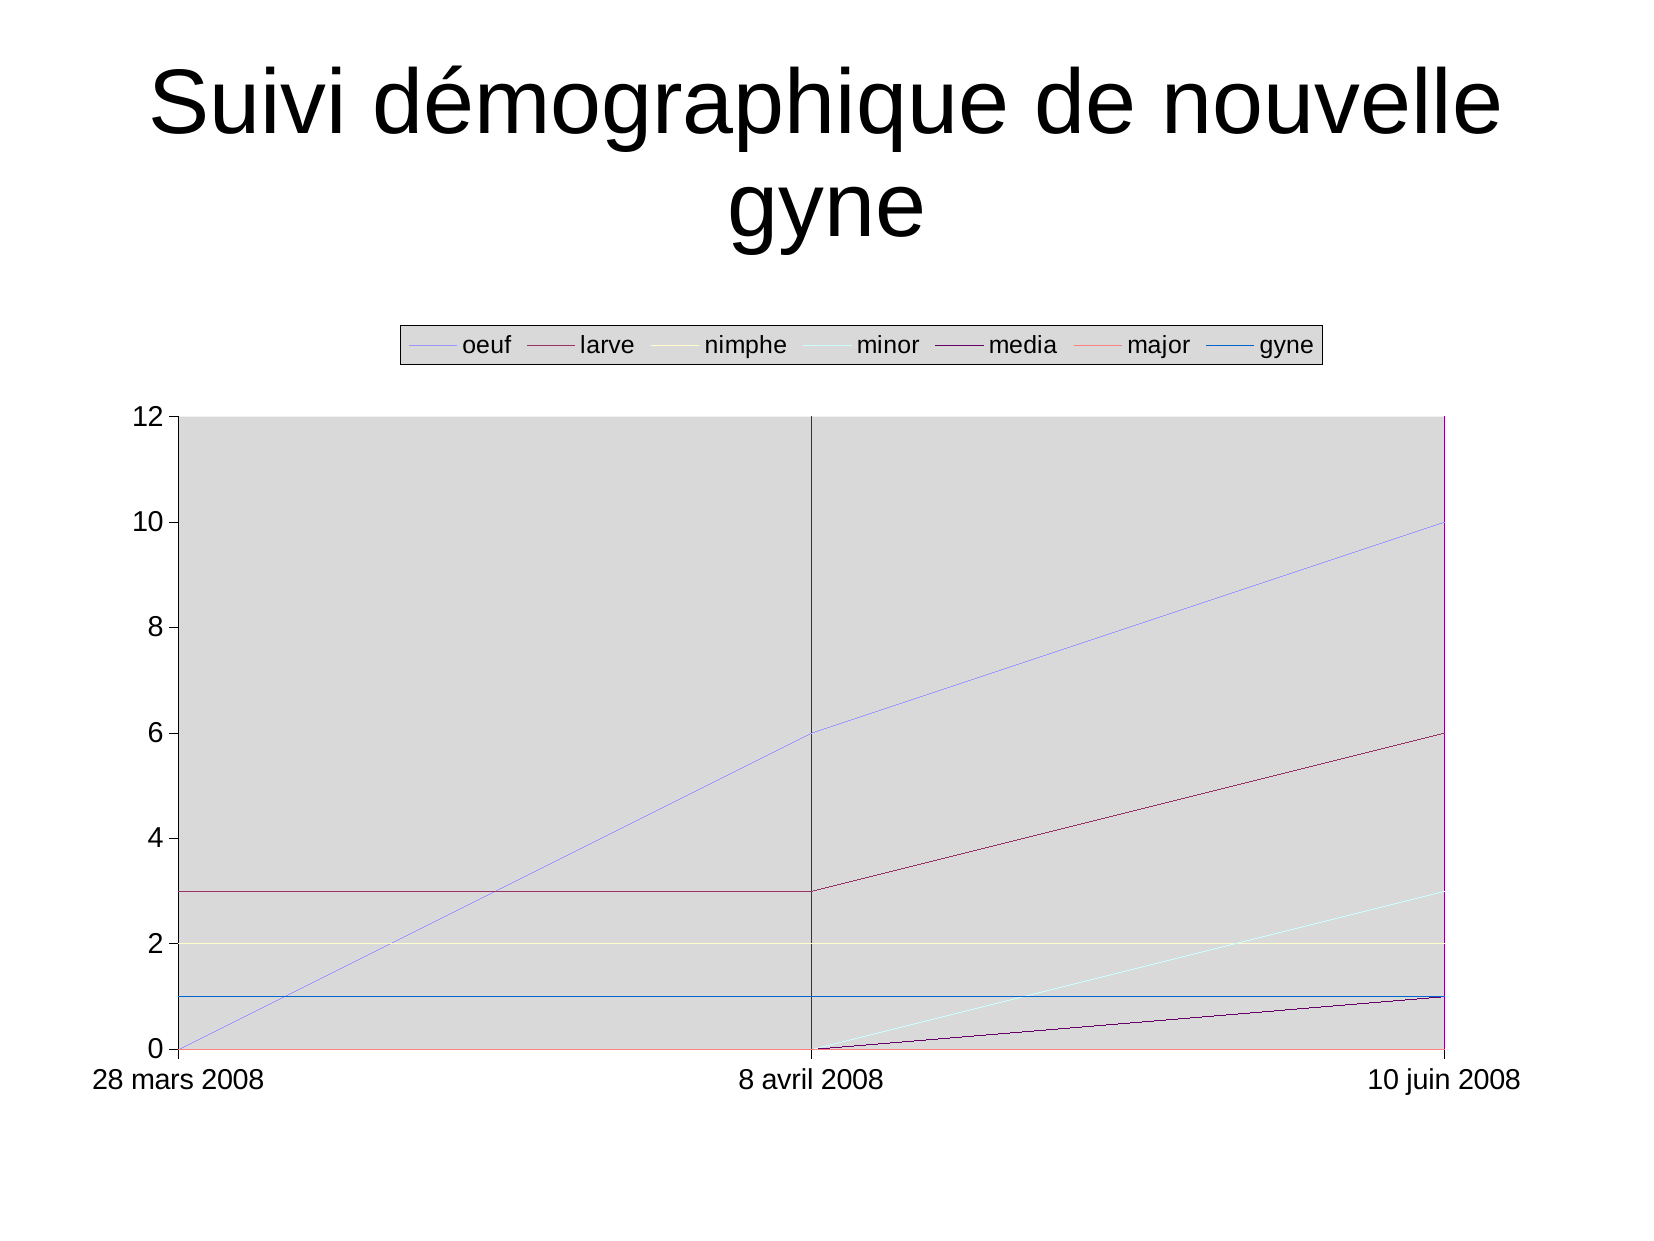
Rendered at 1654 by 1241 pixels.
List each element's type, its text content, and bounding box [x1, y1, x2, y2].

title Suivi démographique de nouvelle gyne [82, 49, 1571, 257]
chart [76, 295, 1565, 1114]
